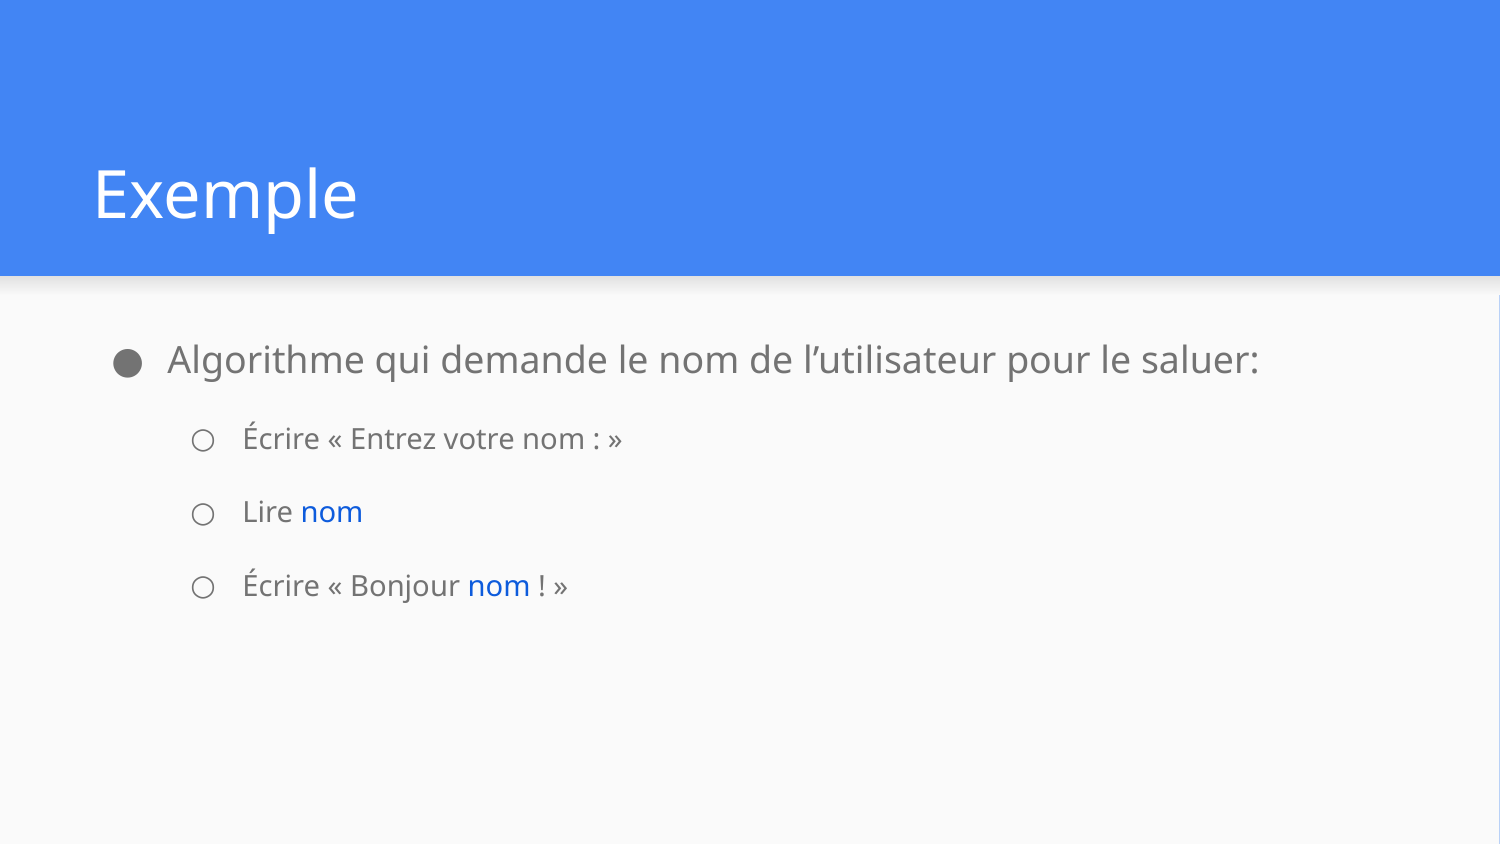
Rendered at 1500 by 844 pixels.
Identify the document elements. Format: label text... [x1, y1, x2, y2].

list Algorithme qui demande le nom de l’utilisateur pour le saluer: Écrire « Entrez votre nom : » Lire nom Écrire « Bonjour nom ! » [77, 314, 1427, 760]
title Exemple [77, 121, 1427, 248]
